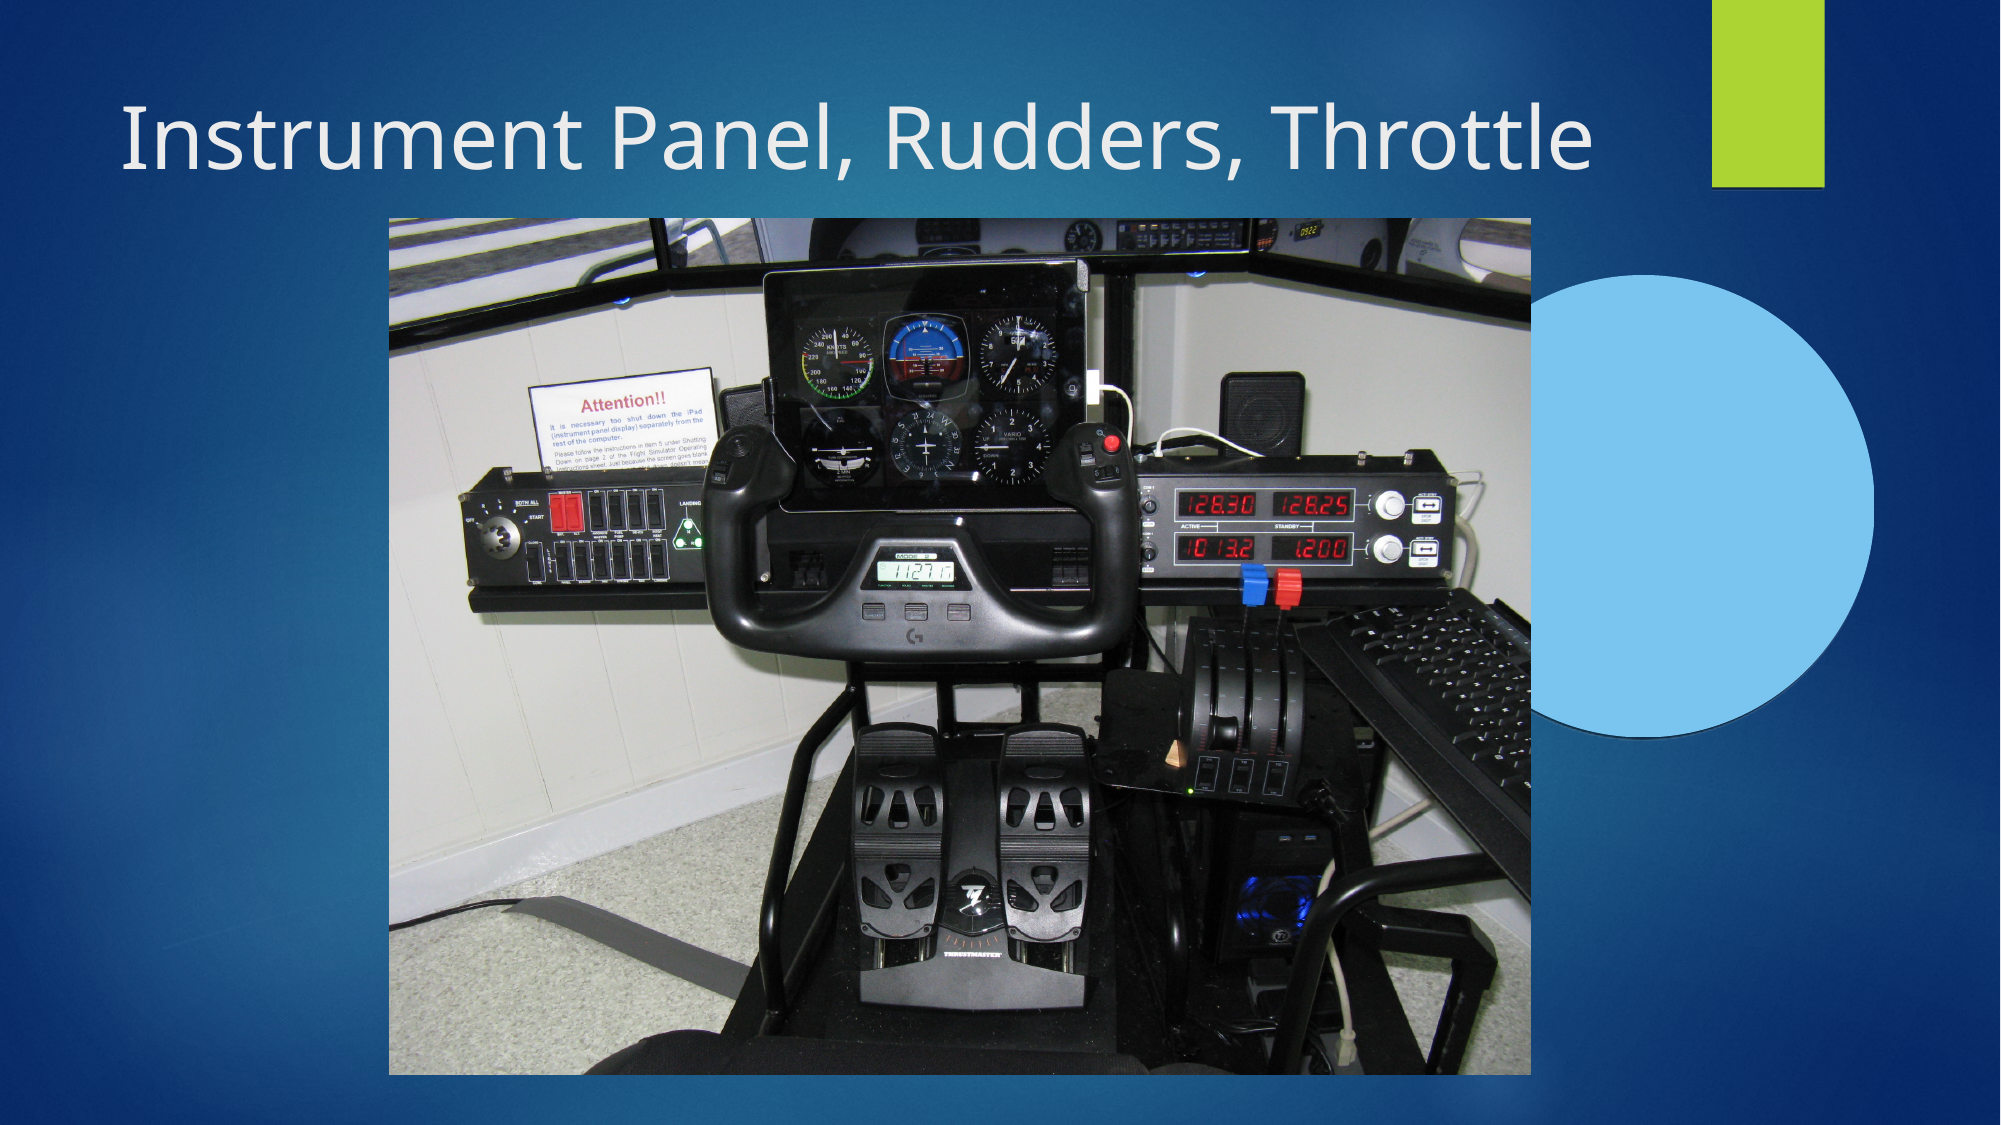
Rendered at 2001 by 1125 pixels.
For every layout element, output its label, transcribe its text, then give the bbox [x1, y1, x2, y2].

picture [0, 0, 2001, 1125]
text_box Instrument Panel, Rudders, Throttle [105, 74, 1649, 304]
